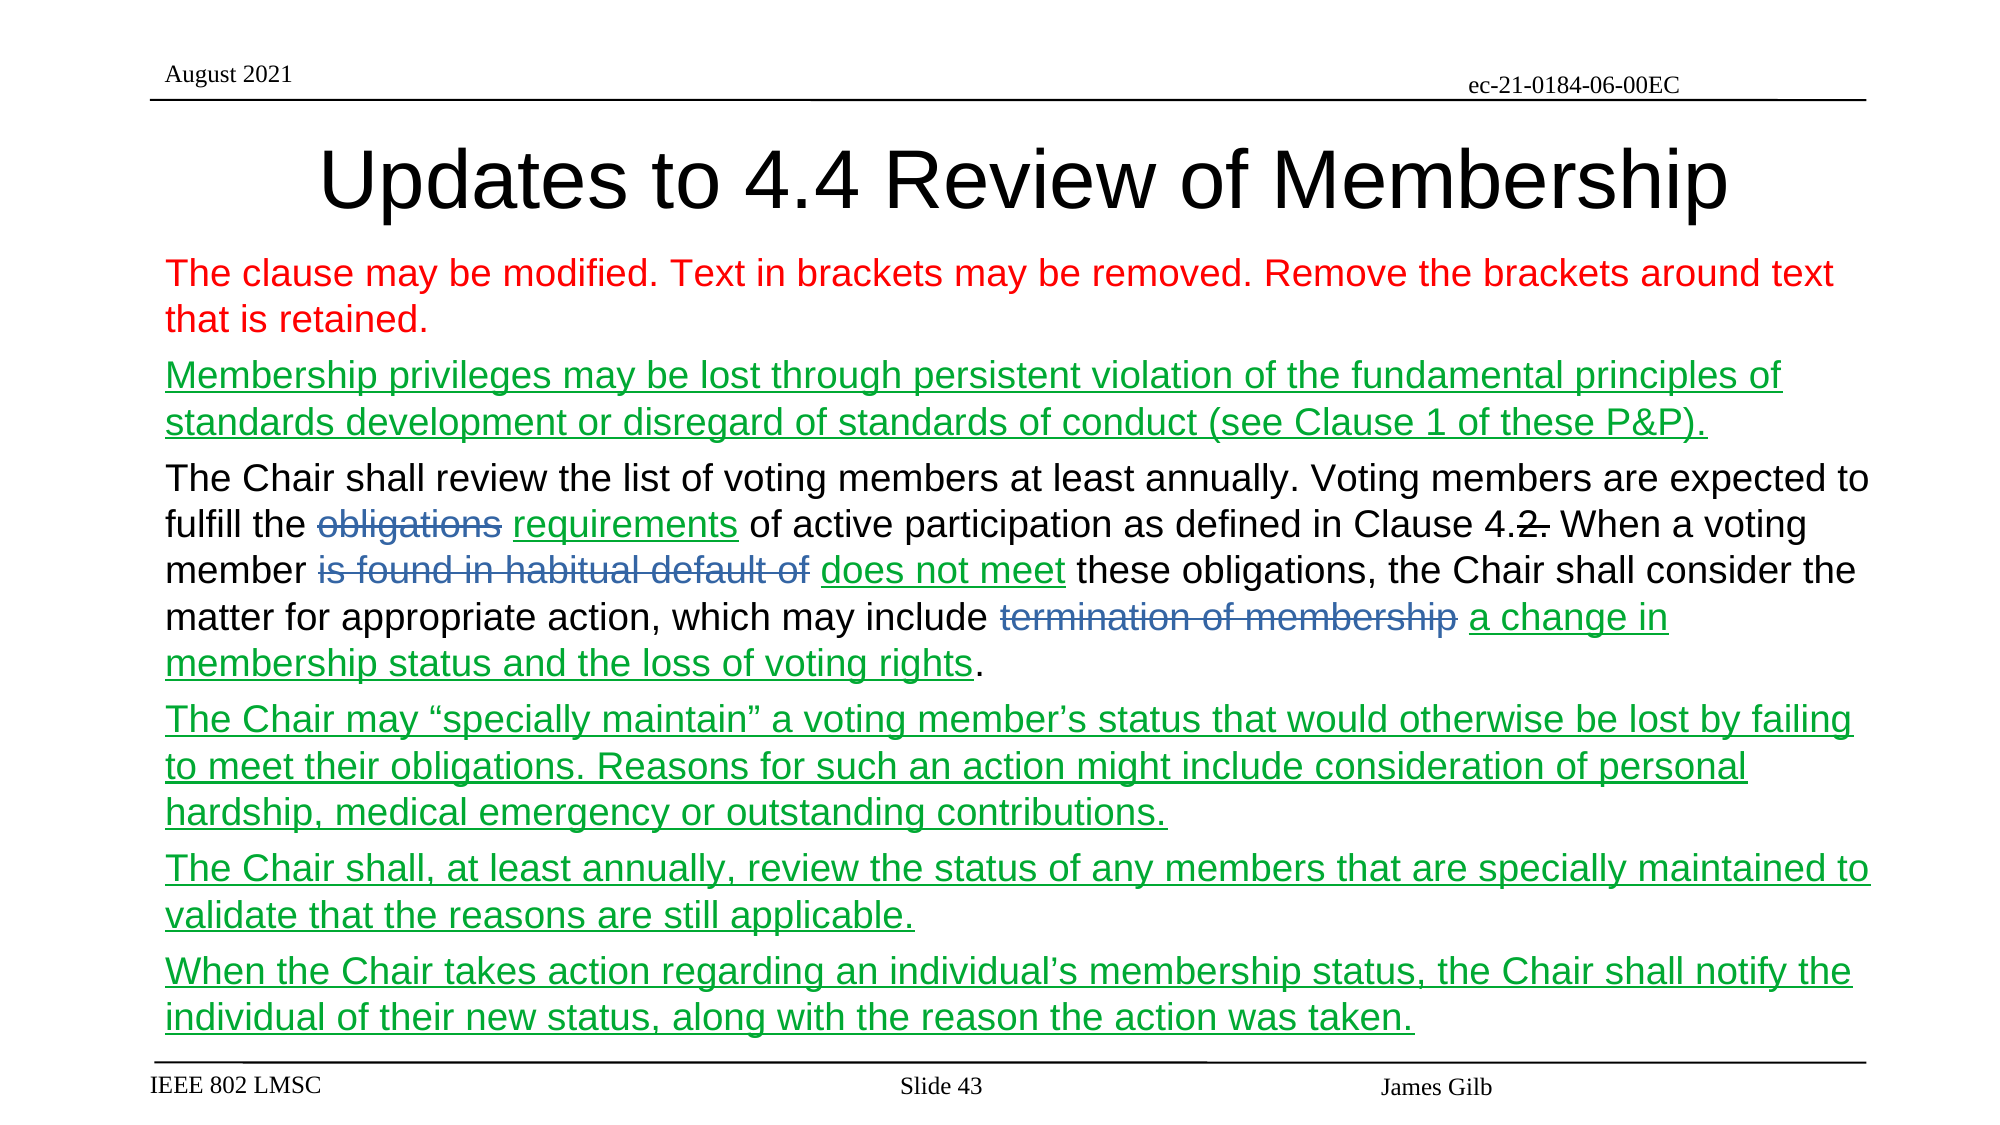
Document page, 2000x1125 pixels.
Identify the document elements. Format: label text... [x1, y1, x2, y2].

text_box Slide [799, 1069, 1083, 1108]
title Updates to 4.4 Review of Membership [149, 112, 1900, 238]
list The clause may be modified. Text in brackets may be removed. Remove the brackets around text that is retained. Membership privileges may be lost through persistent violation of the fundamental principles of standards development or disregard of standards of conduct (see Clause 1 of these P&P). The Chair shall review the list of voting members at least annually. Voting members are expected to fulfill the obligations requirements of active participation as defined in Clause 4.2. When a voting member is found in habitual default of does not meet these obligations, the Chair shall consider the matter for appropriate action, which may include termination of membership a change in membership status and the loss of voting rights. The Chair may “specially maintain” a voting member’s status that would otherwise be lost by failing to meet their obligations. Reasons for such an action might include consideration of personal hardship, medical emergency or outstanding contributions. The Chair shall, at least annually, review the status of any members that are specially maintained to validate that the reasons are still applicable. When the Chair takes action regarding an individual’s membership status, the Chair shall notify the individual of their new status, along with the reason the action was taken. [149, 239, 1900, 1051]
